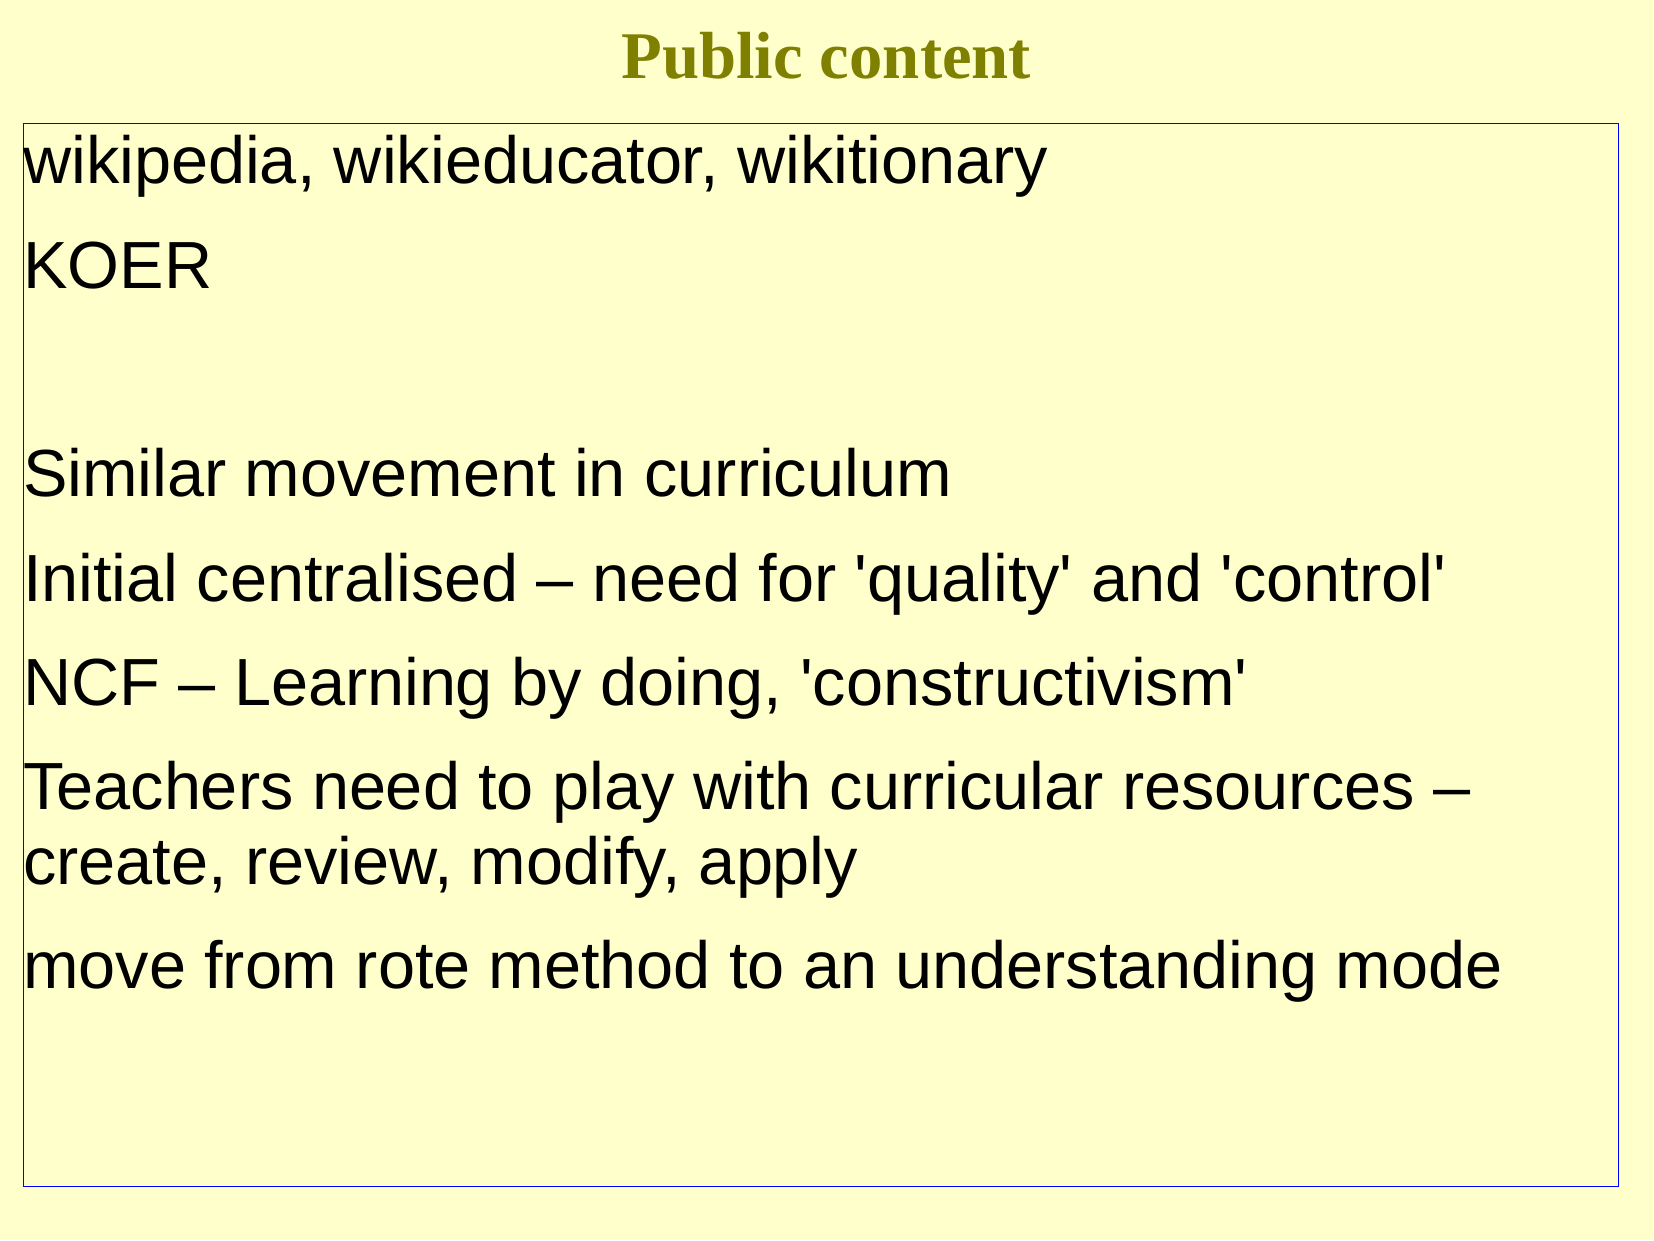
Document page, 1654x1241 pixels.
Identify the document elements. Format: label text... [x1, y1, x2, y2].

list wikipedia, wikieducator, wikitionary KOER Similar movement in curriculum Initial centralised – need for 'quality' and 'control' NCF – Learning by doing, 'constructivism' Teachers need to play with curricular resources – create, review, modify, apply move from rote method to an understanding mode [23, 123, 1619, 1187]
title Public content [82, 8, 1571, 105]
